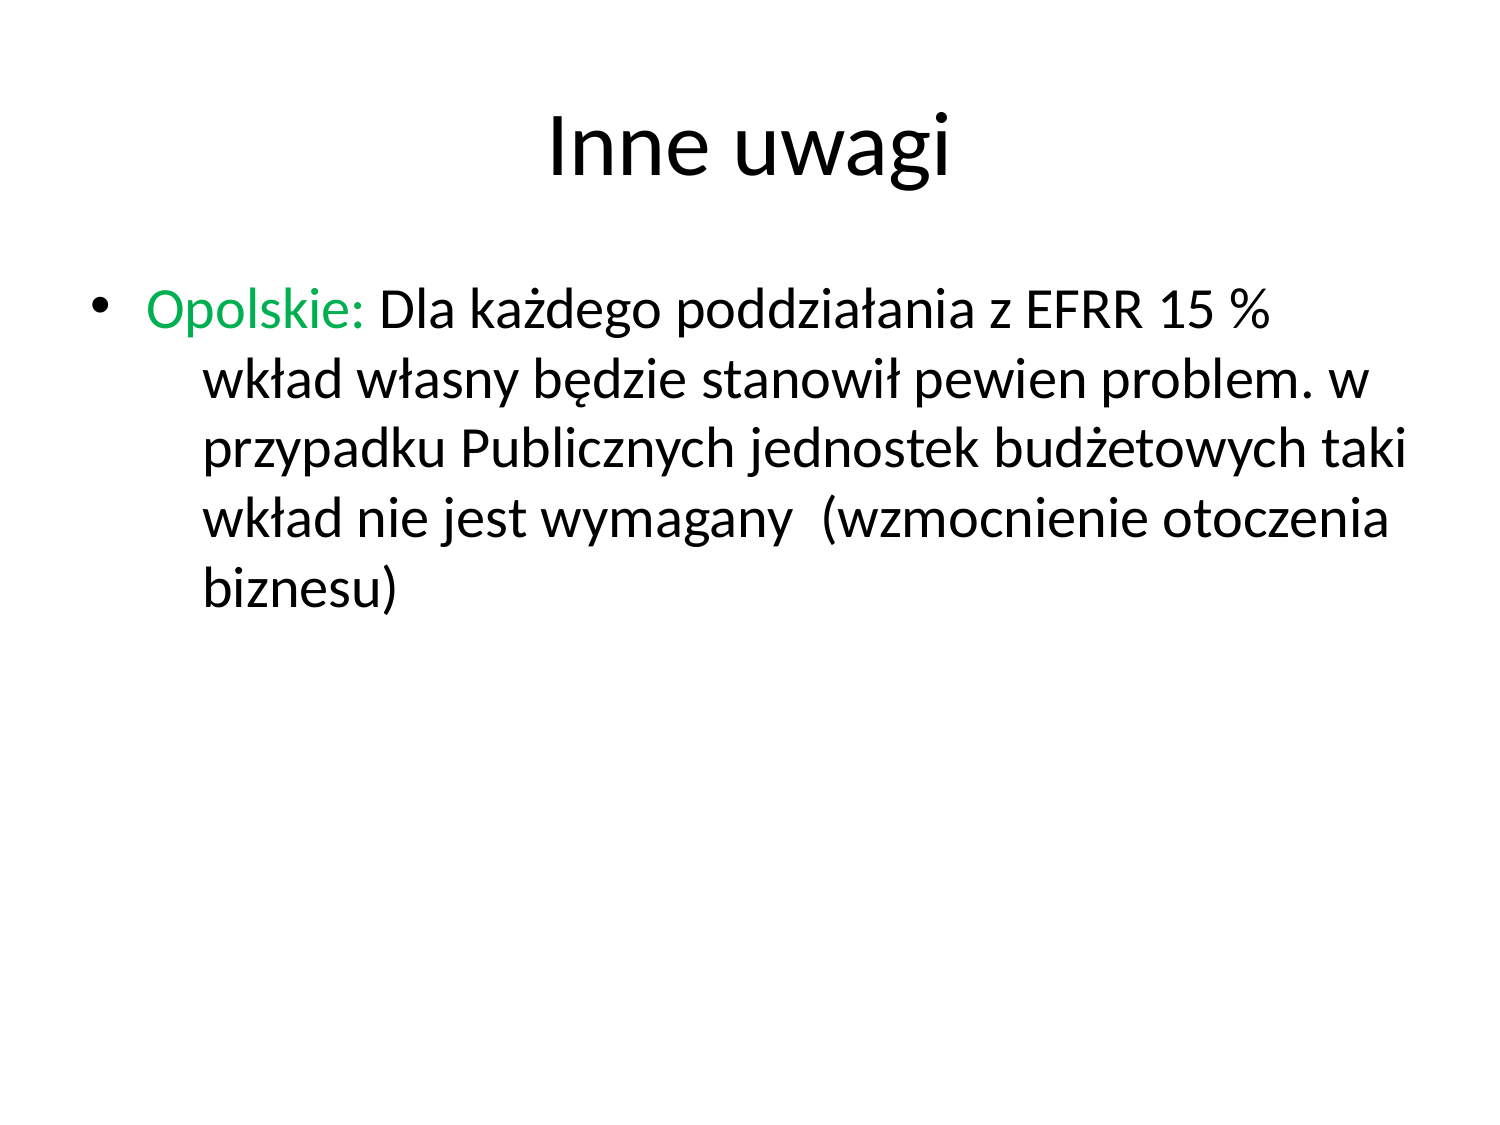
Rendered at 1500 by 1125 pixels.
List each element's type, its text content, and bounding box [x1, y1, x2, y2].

title Inne uwagi [75, 45, 1426, 233]
list Opolskie: Dla każdego poddziałania z EFRR 15 % wkład własny będzie stanowił pewien problem. w przypadku Publicznych jednostek budżetowych taki wkład nie jest wymagany (wzmocnienie otoczenia biznesu) [75, 262, 1426, 1005]
